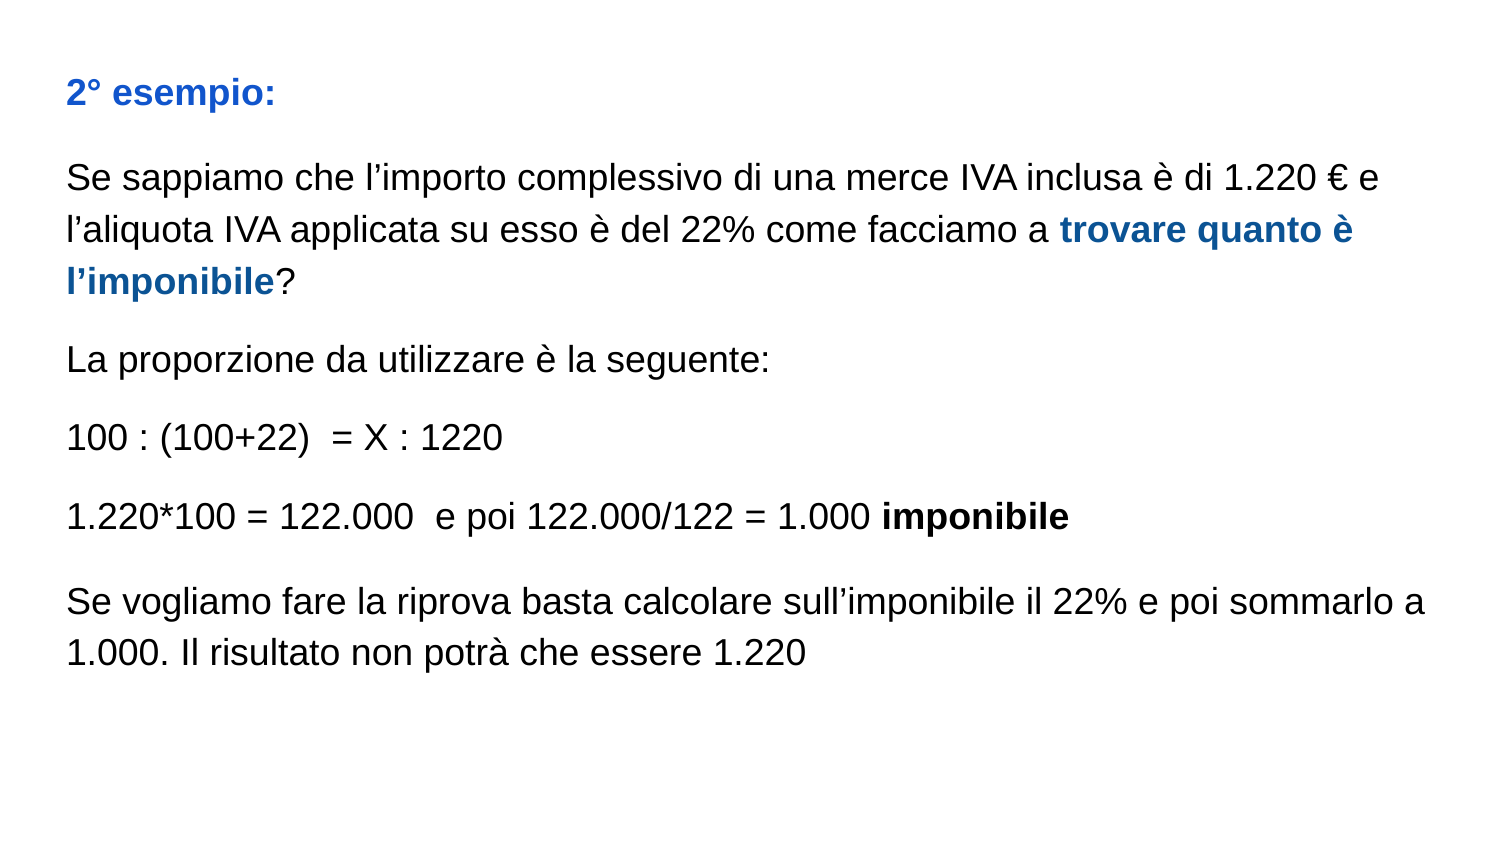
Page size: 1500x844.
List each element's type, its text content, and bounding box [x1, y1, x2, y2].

list 2° esempio: Se sappiamo che l’importo complessivo di una merce IVA inclusa è di 1.220 € e l’aliquota IVA applicata su esso è del 22% come facciamo a trovare quanto è l’imponibile? La proporzione da utilizzare è la seguente: 100 : (100+22) = X : 1220 1.220*100 = 122.000 e poi 122.000/122 = 1.000 imponibile Se vogliamo fare la riprova basta calcolare sull’imponibile il 22% e poi sommarlo a 1.000. Il risultato non potrà che essere 1.220 [51, 46, 1449, 750]
